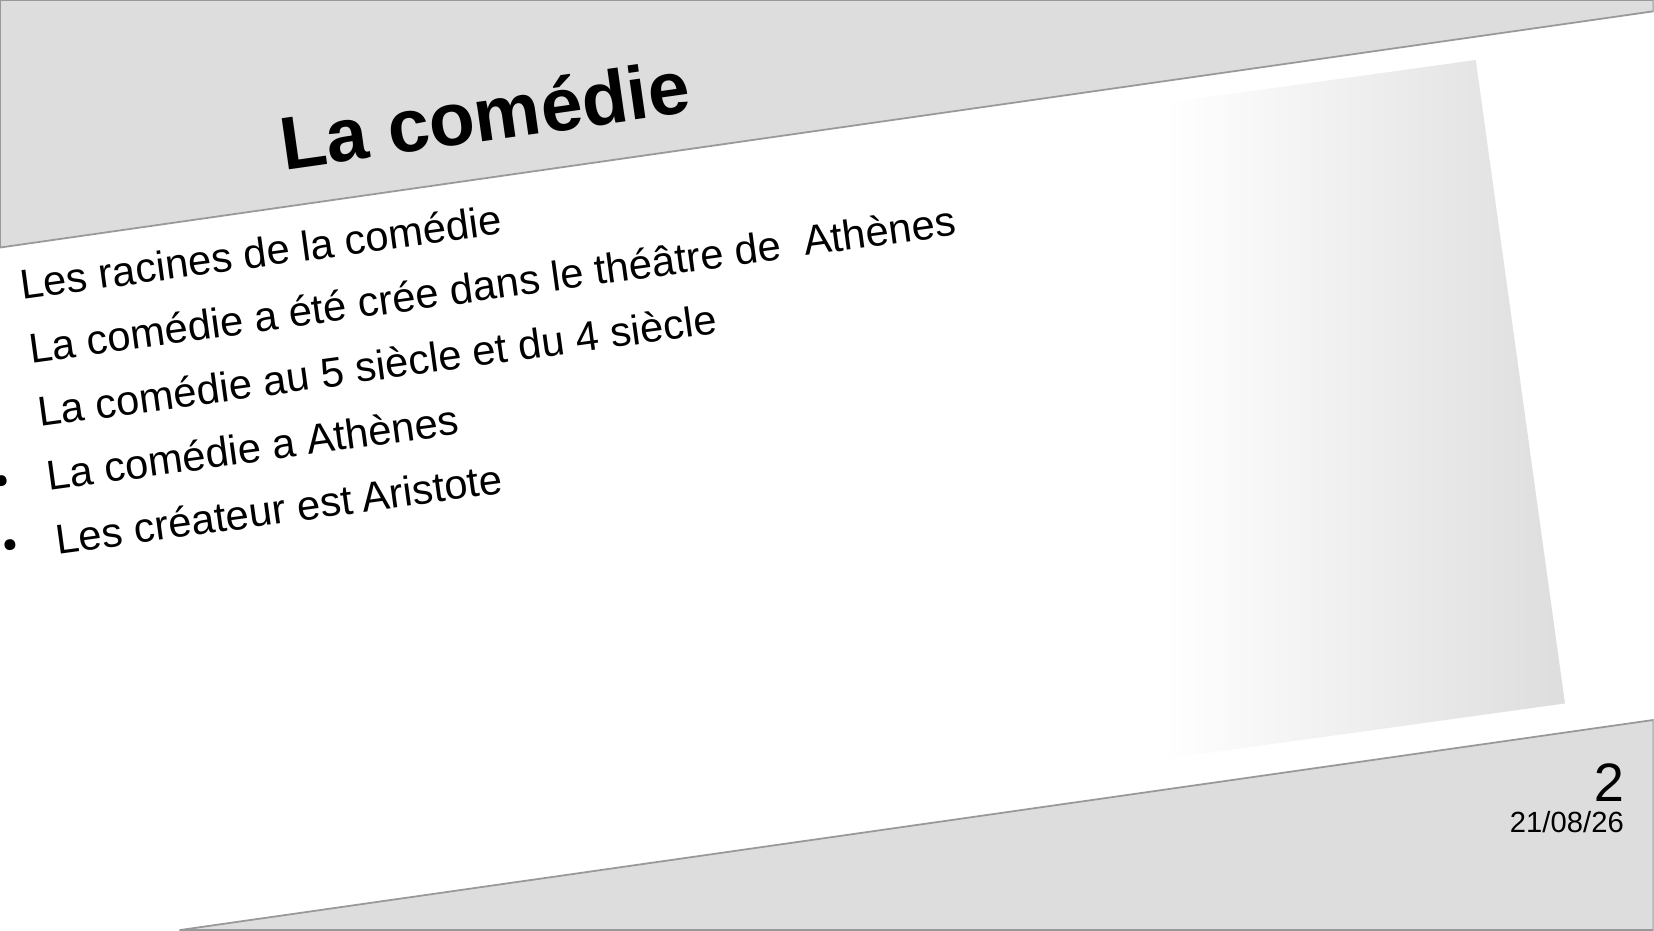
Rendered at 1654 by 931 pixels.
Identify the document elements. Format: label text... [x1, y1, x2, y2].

list Les racines de la comédie La comédie a été crée dans le théâtre de Athènes La comédie au 5 siècle et du 4 siècle La comédie a Athènes Les créateur est Aristote [0, 60, 1565, 916]
title La comédie [0, 0, 1241, 264]
